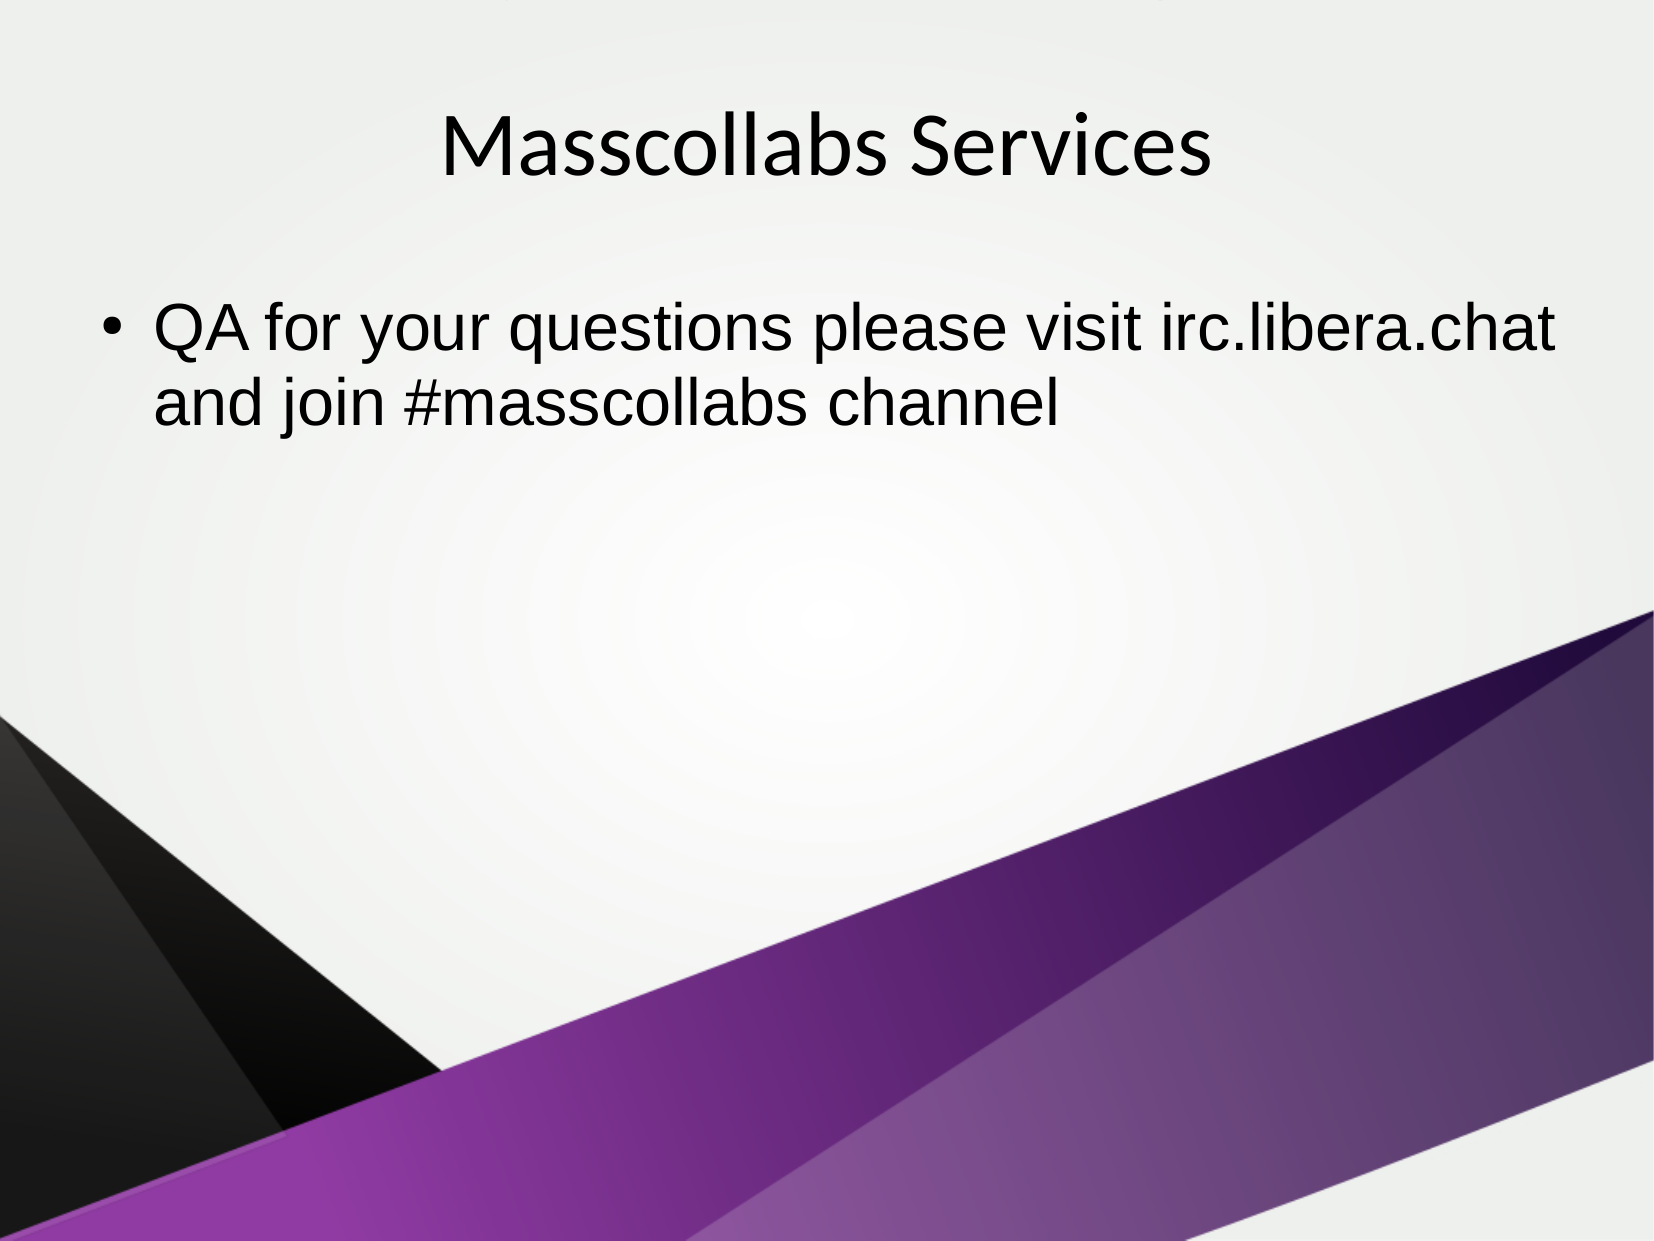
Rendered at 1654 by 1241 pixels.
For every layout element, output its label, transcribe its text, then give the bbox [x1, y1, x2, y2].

picture [0, 0, 1654, 1241]
list QA for your questions please visit irc.libera.chat and join #masscollabs channel [82, 290, 1571, 1010]
title Masscollabs Services [82, 49, 1571, 257]
